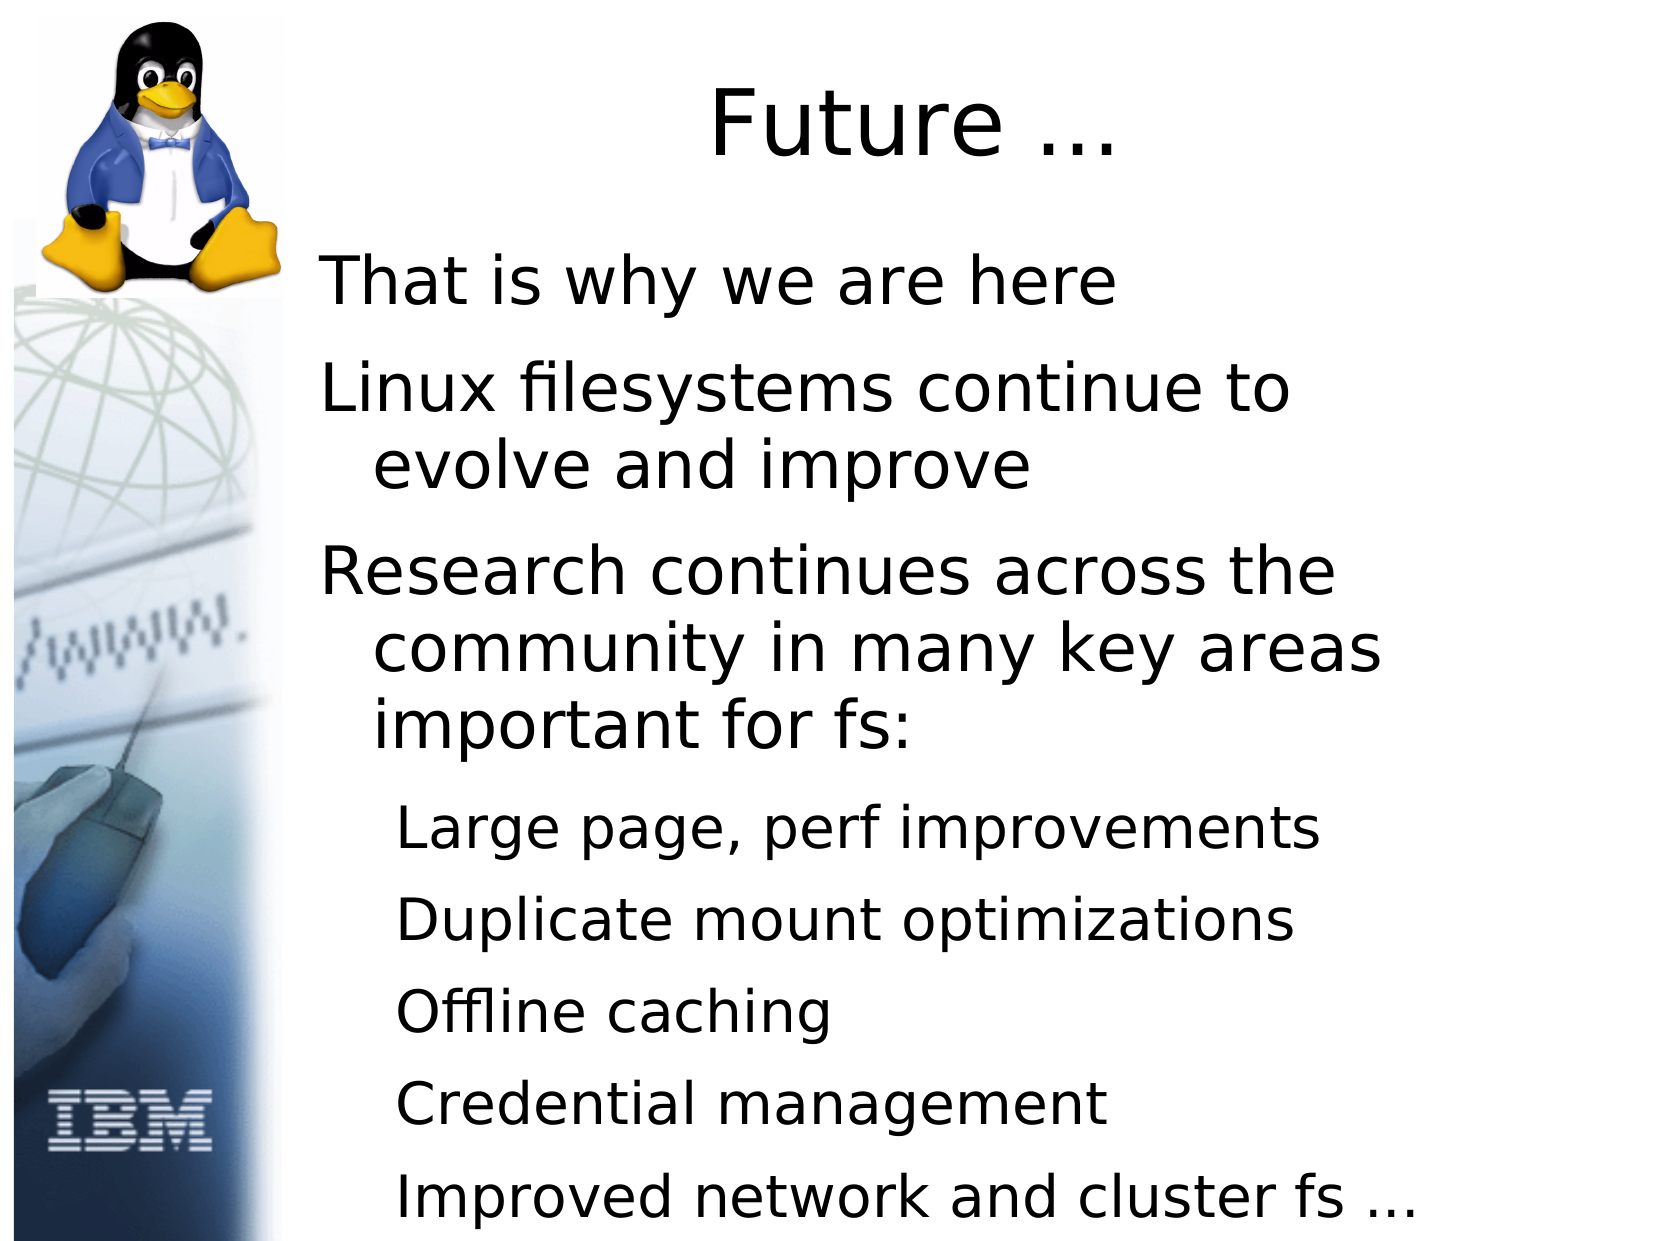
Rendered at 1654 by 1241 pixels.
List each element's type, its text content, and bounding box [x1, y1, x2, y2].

title Future ... [301, 39, 1528, 209]
list That is why we are here Linux filesystems continue to evolve and improve Research continues across the community in many key areas important for fs: Large page, perf improvements Duplicate mount optimizations Offline caching Credential management Improved network and cluster fs ... [301, 243, 1520, 1229]
